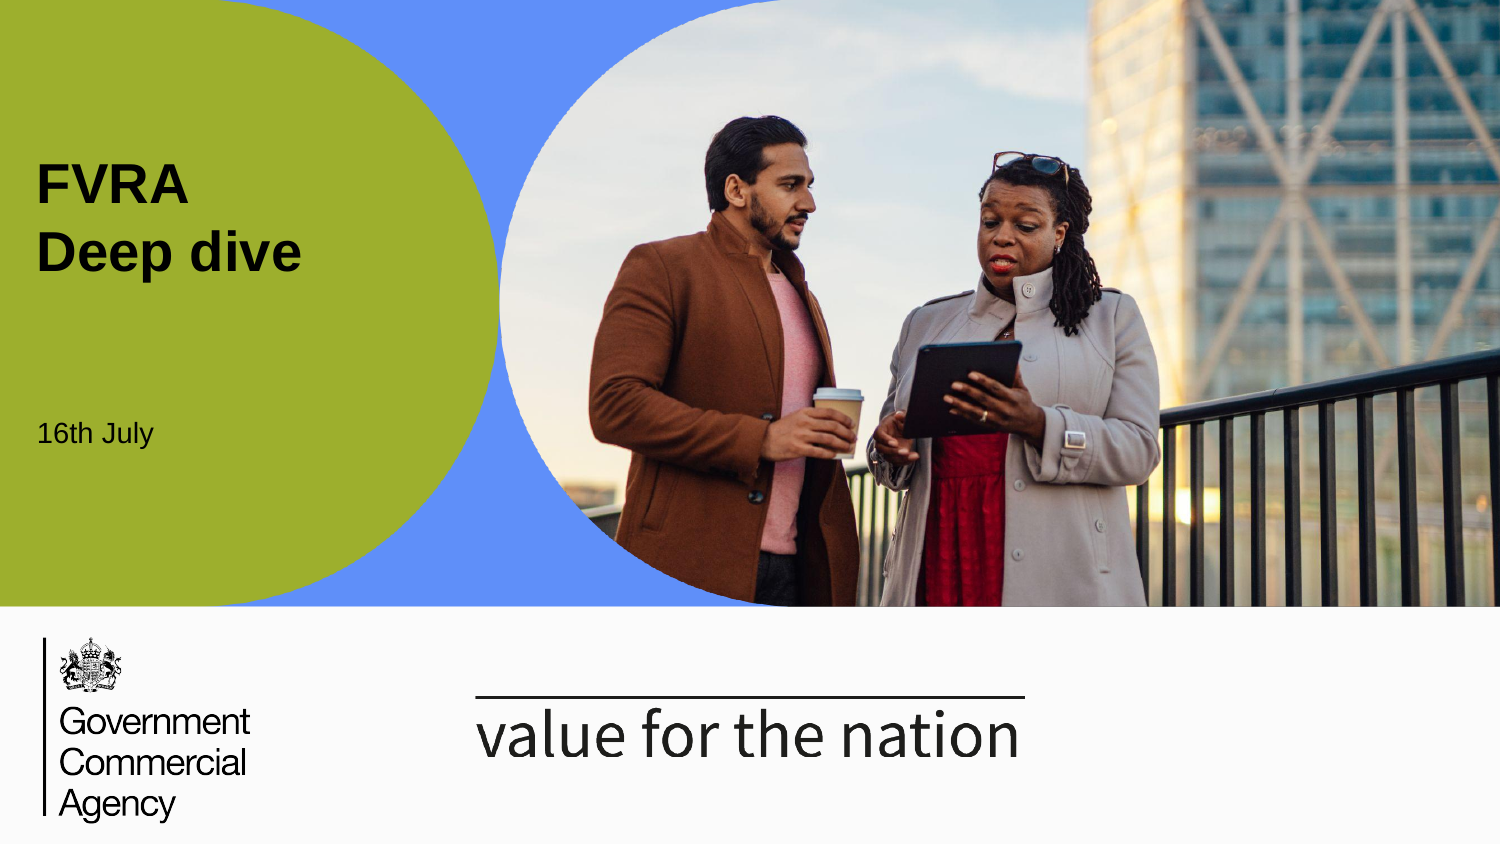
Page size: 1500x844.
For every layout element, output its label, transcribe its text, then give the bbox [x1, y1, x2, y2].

title FVRA Deep dive [36, 147, 488, 404]
title 16th July [36, 414, 476, 565]
